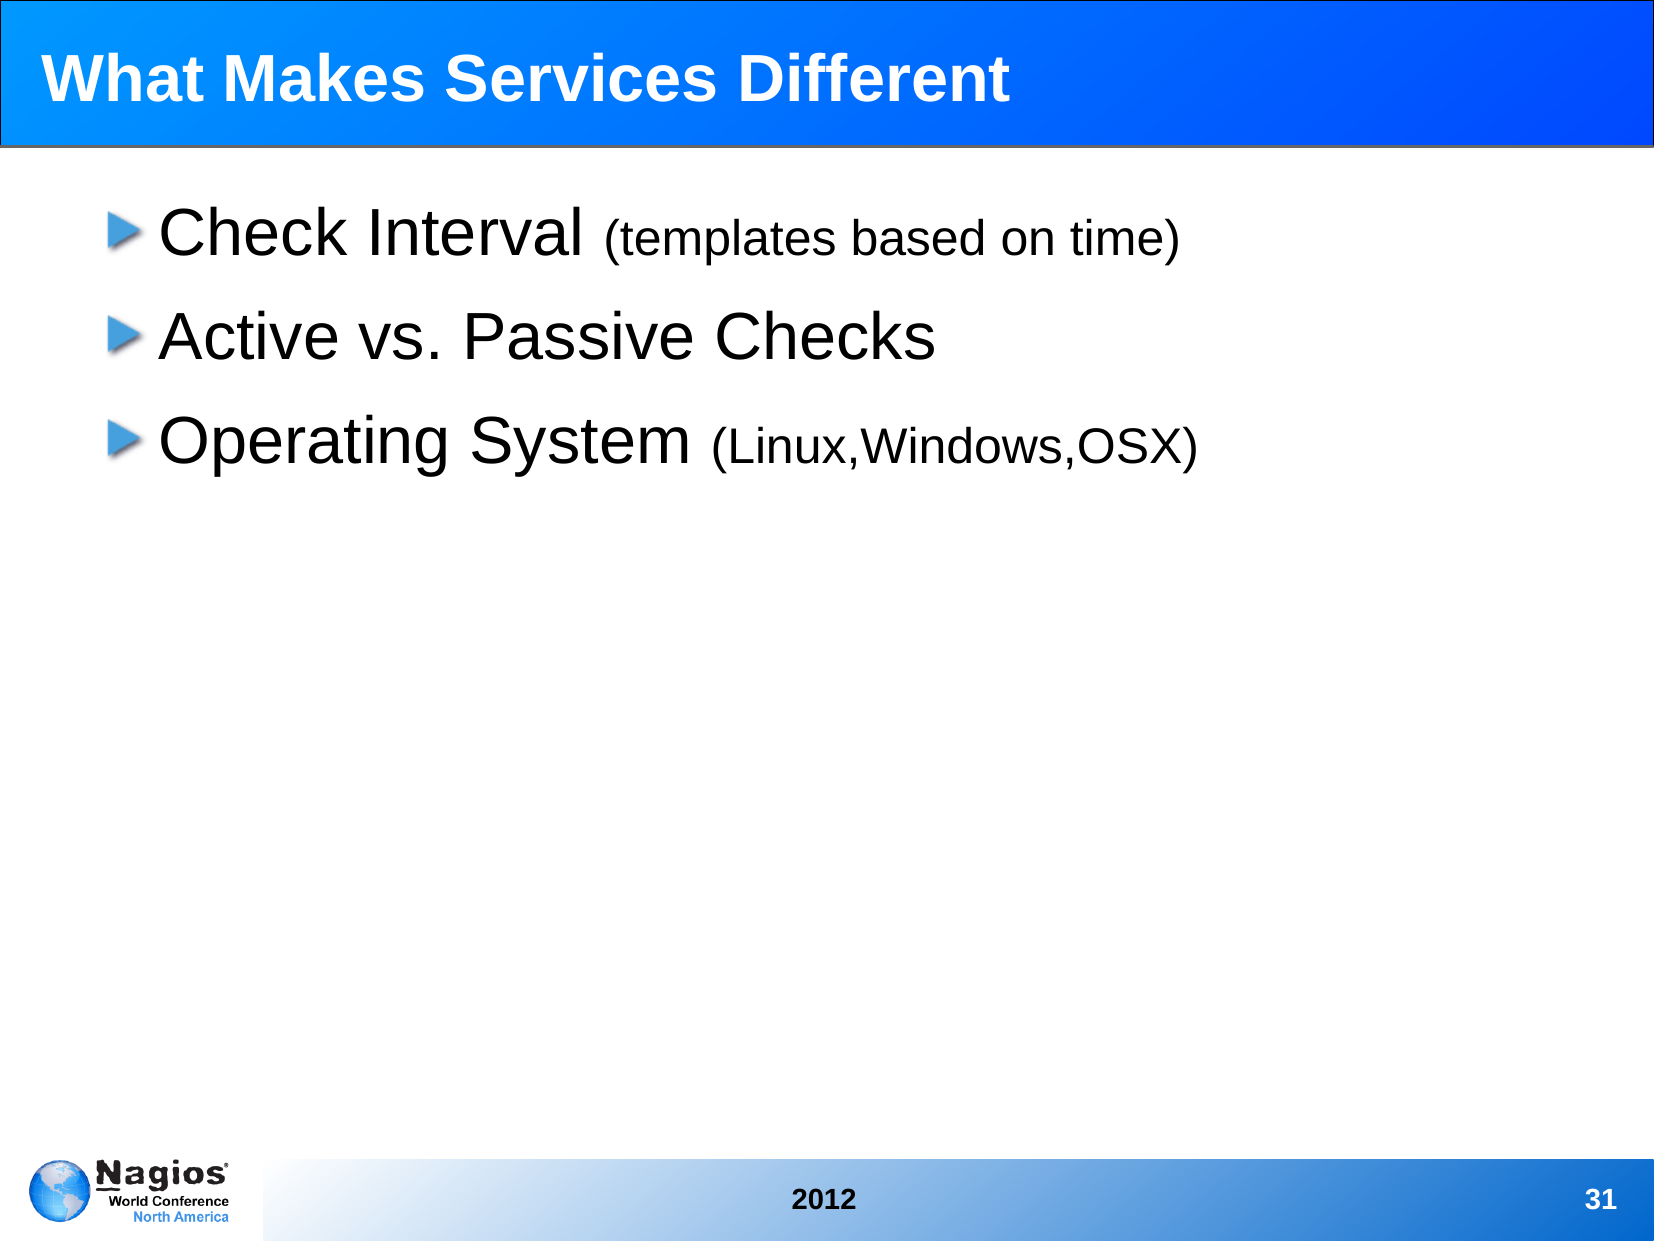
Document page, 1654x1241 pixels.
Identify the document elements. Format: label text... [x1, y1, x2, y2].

picture [29, 1159, 229, 1235]
list Check Interval (templates based on time) Active vs. Passive Checks Operating System (Linux,Windows,OSX) [87, 194, 1404, 1014]
title What Makes Services Different [41, 29, 1608, 127]
